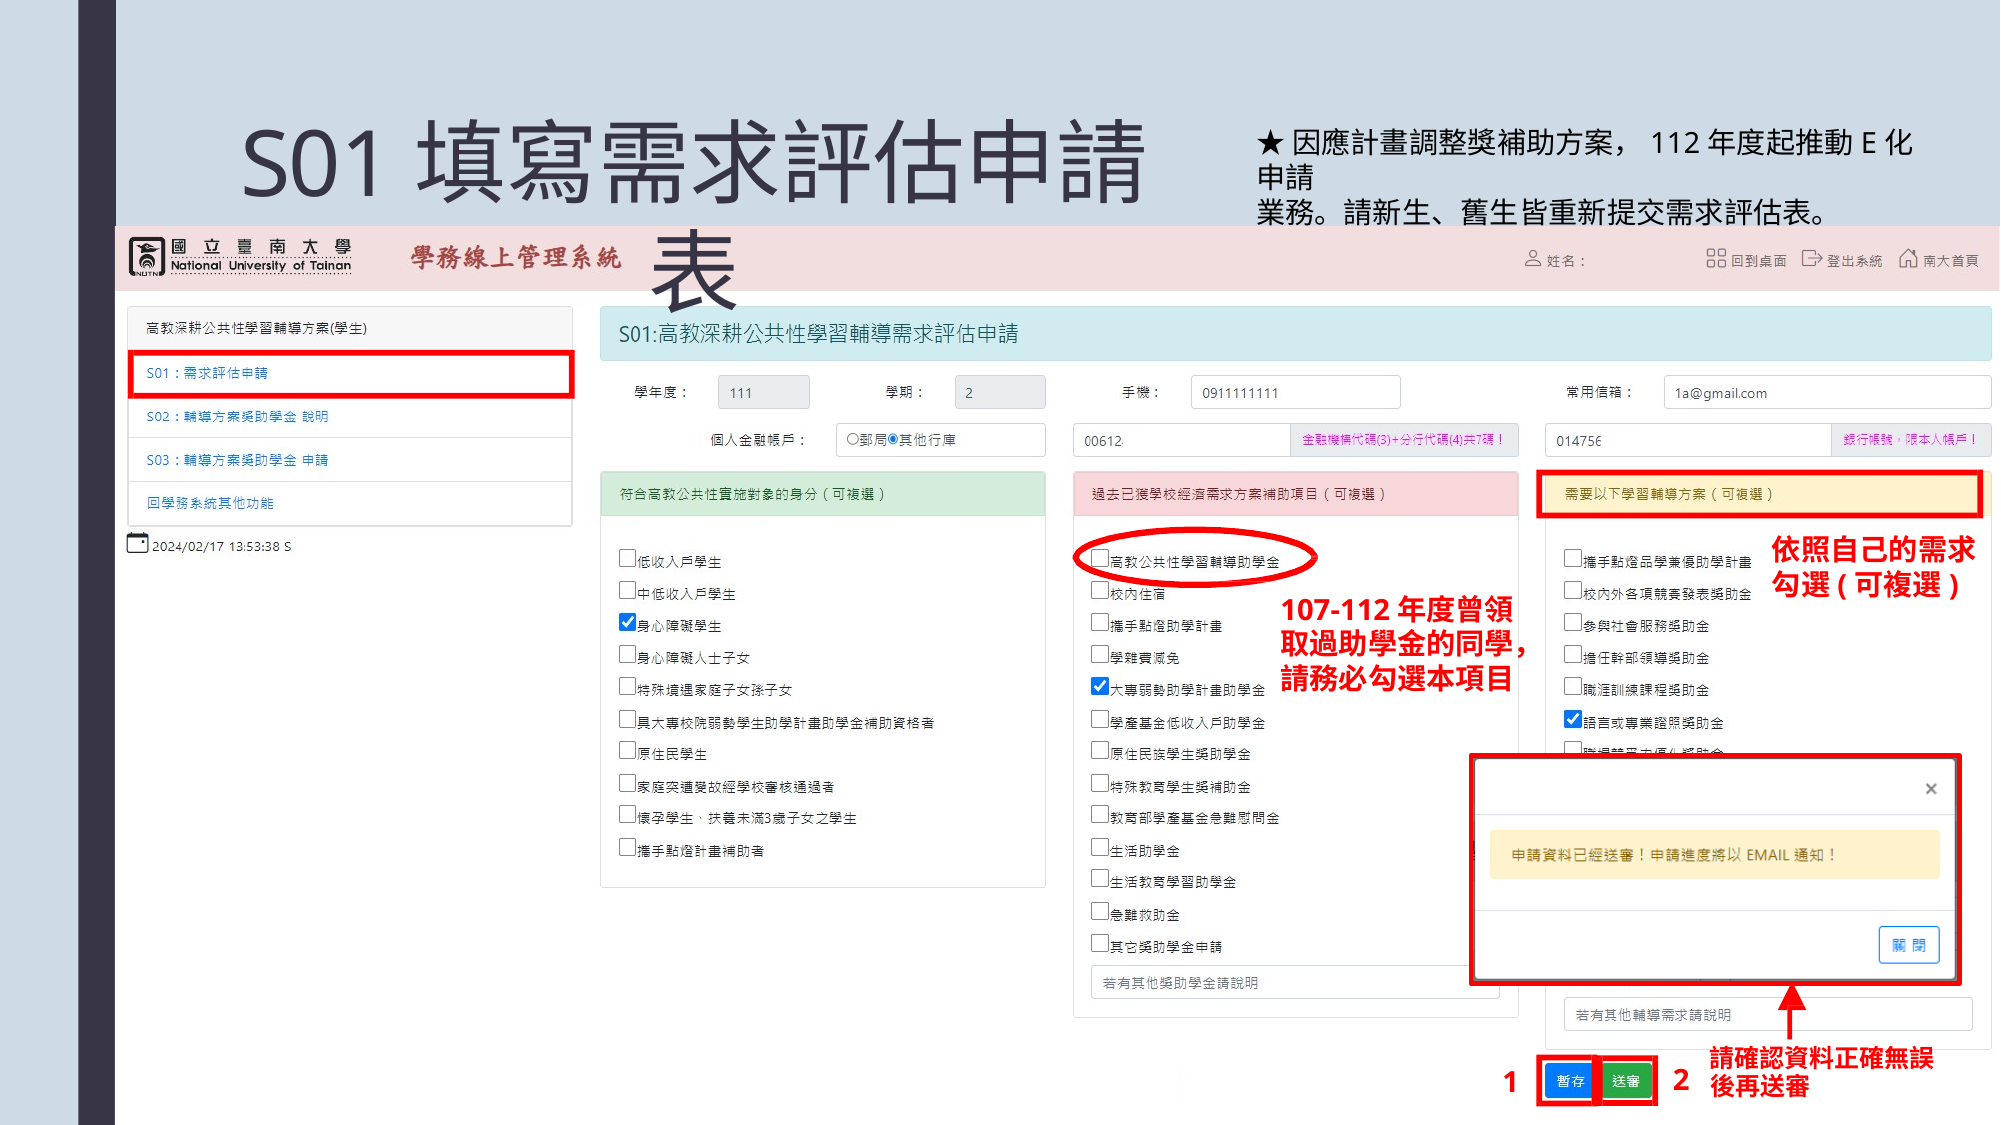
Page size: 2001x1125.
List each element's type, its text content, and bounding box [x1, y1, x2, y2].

title S01填寫需求評估申請表 [237, 102, 1225, 218]
text_box 依照自己的需求 勾選(可複選) [1769, 528, 1979, 604]
text_box 107-112年度曾領 取過助學金的同學， 請務必勾選本項目 [1278, 588, 1545, 698]
text_box ★因應計畫調整獎補助方案，112年度起推動E化申請 業務。請新生、舊生皆重新提交需求評估表。 [1254, 122, 1933, 197]
text_box 2 後再送審 [1670, 1070, 1812, 1106]
text_box 請確認資料正確無誤 [1707, 1040, 1937, 1076]
text_box [115, 226, 2000, 1125]
text_box 1 [1500, 1061, 1523, 1101]
